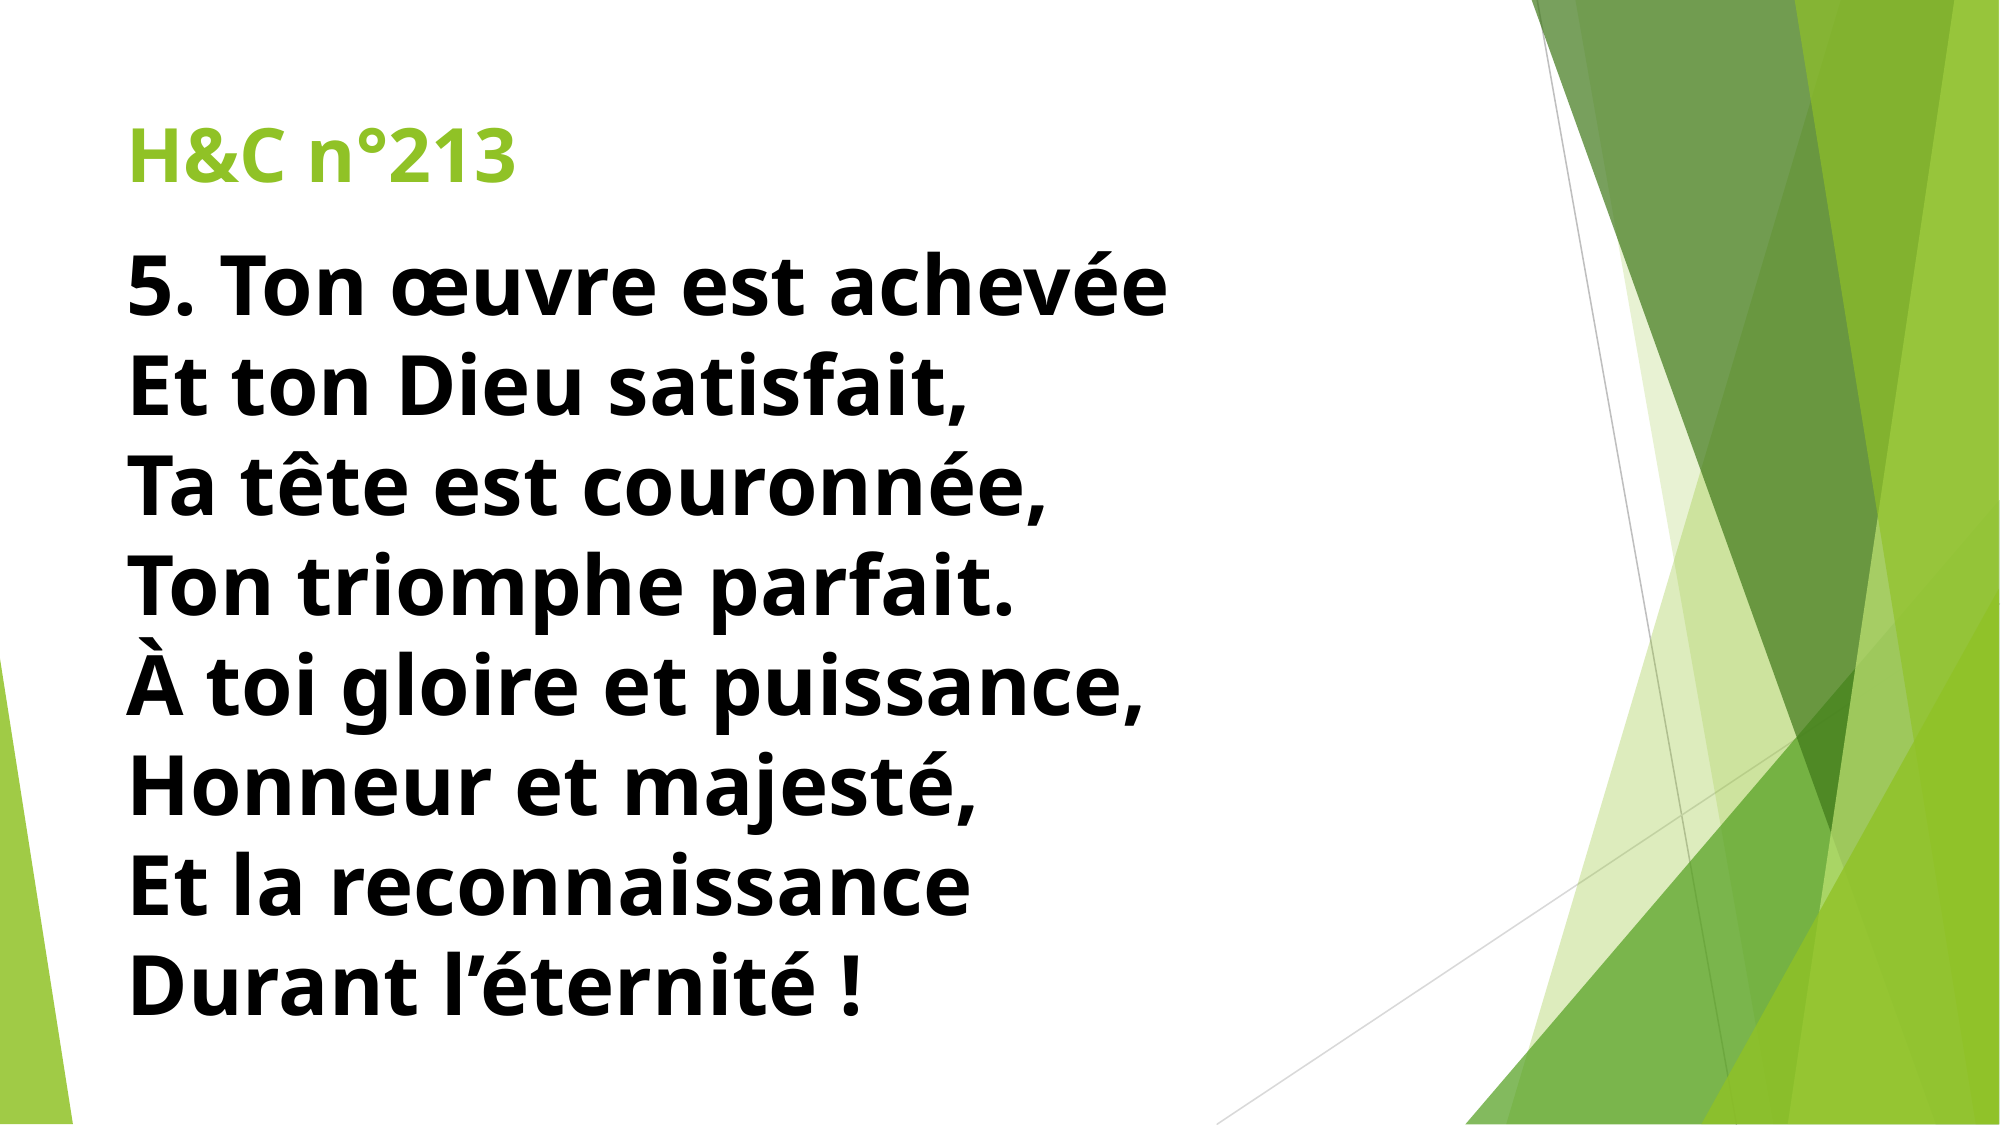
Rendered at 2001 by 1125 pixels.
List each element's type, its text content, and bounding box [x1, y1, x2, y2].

text_box H&C n°213 [111, 99, 1522, 224]
text_box 5. Ton œuvre est achevée Et ton Dieu satisfait, Ta tête est couronnée, Ton triomphe parfait. À toi gloire et puissance, Honneur et majesté, Et la reconnaissance Durant l’éternité ! [111, 224, 1949, 1063]
